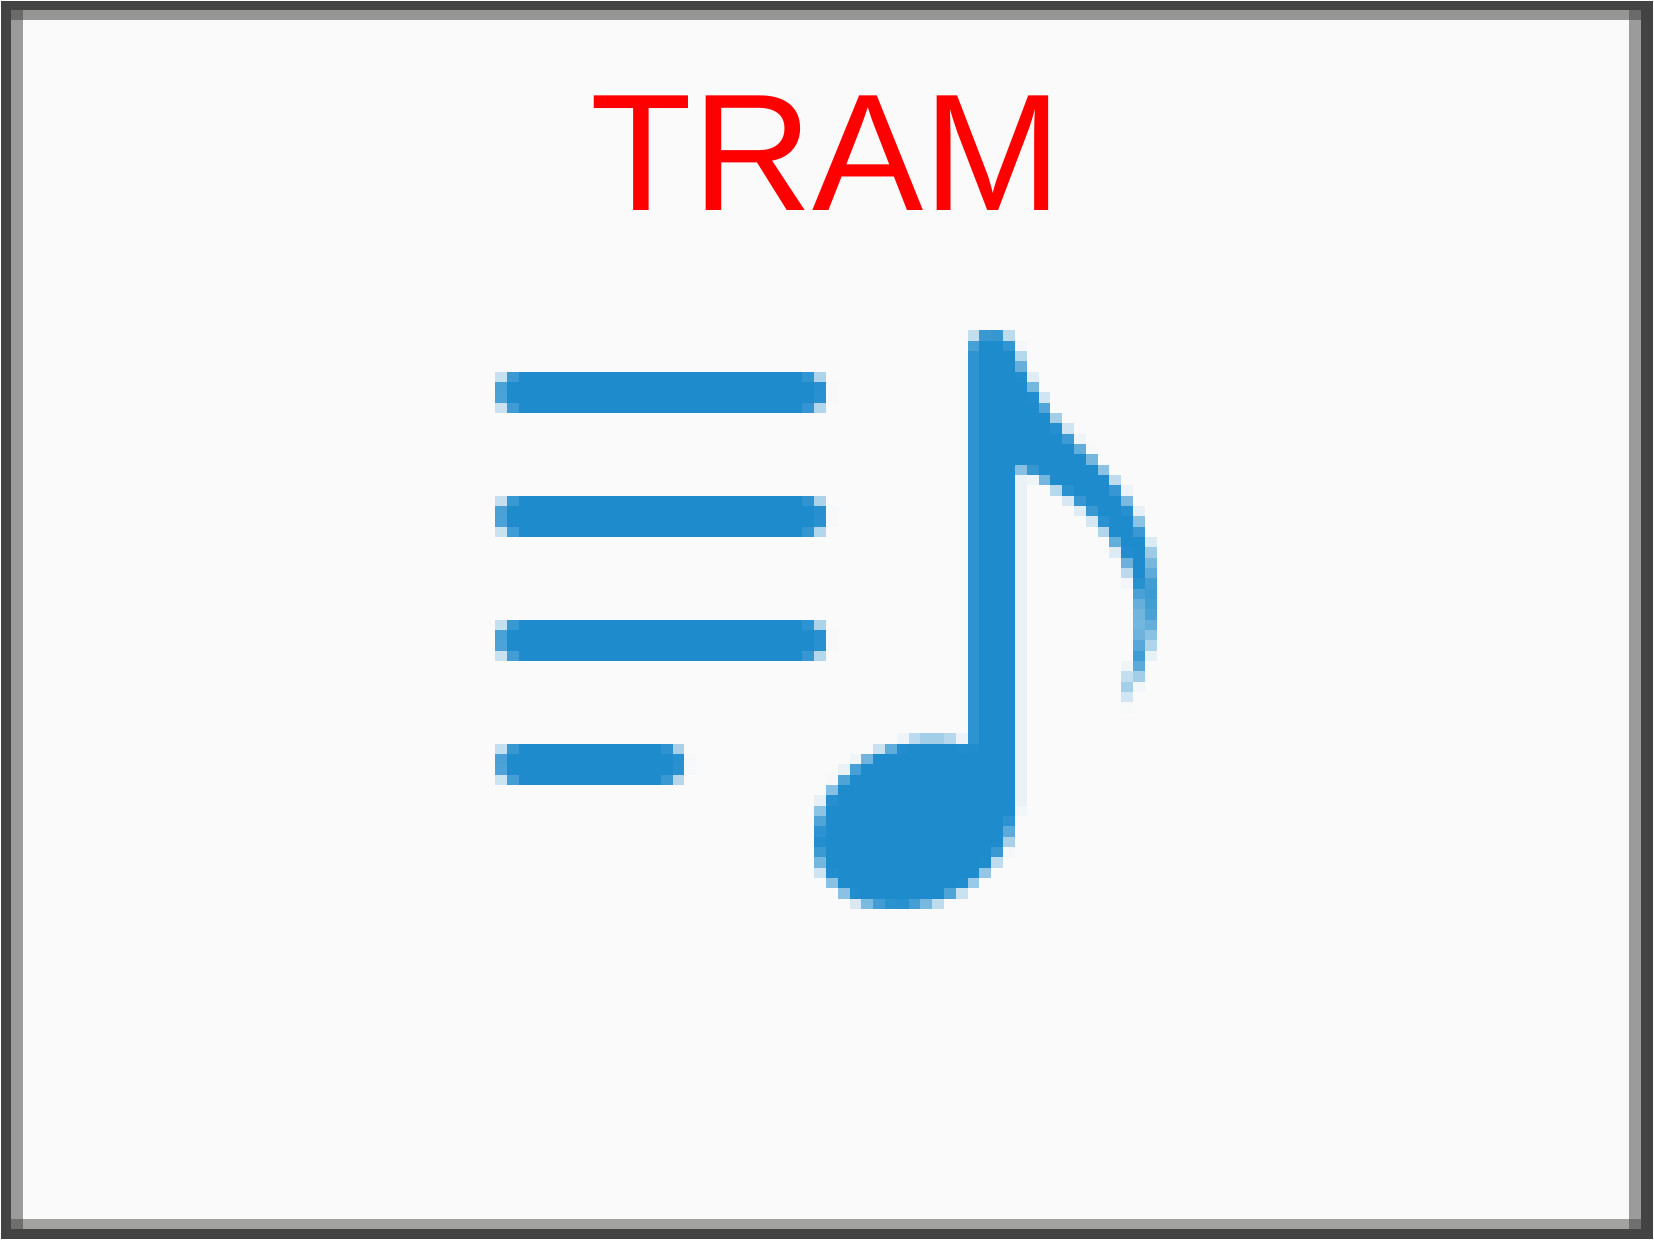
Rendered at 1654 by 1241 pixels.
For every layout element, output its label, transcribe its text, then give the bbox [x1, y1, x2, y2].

text_box [0, 0, 1654, 1241]
title TRAM [82, 56, 1571, 250]
